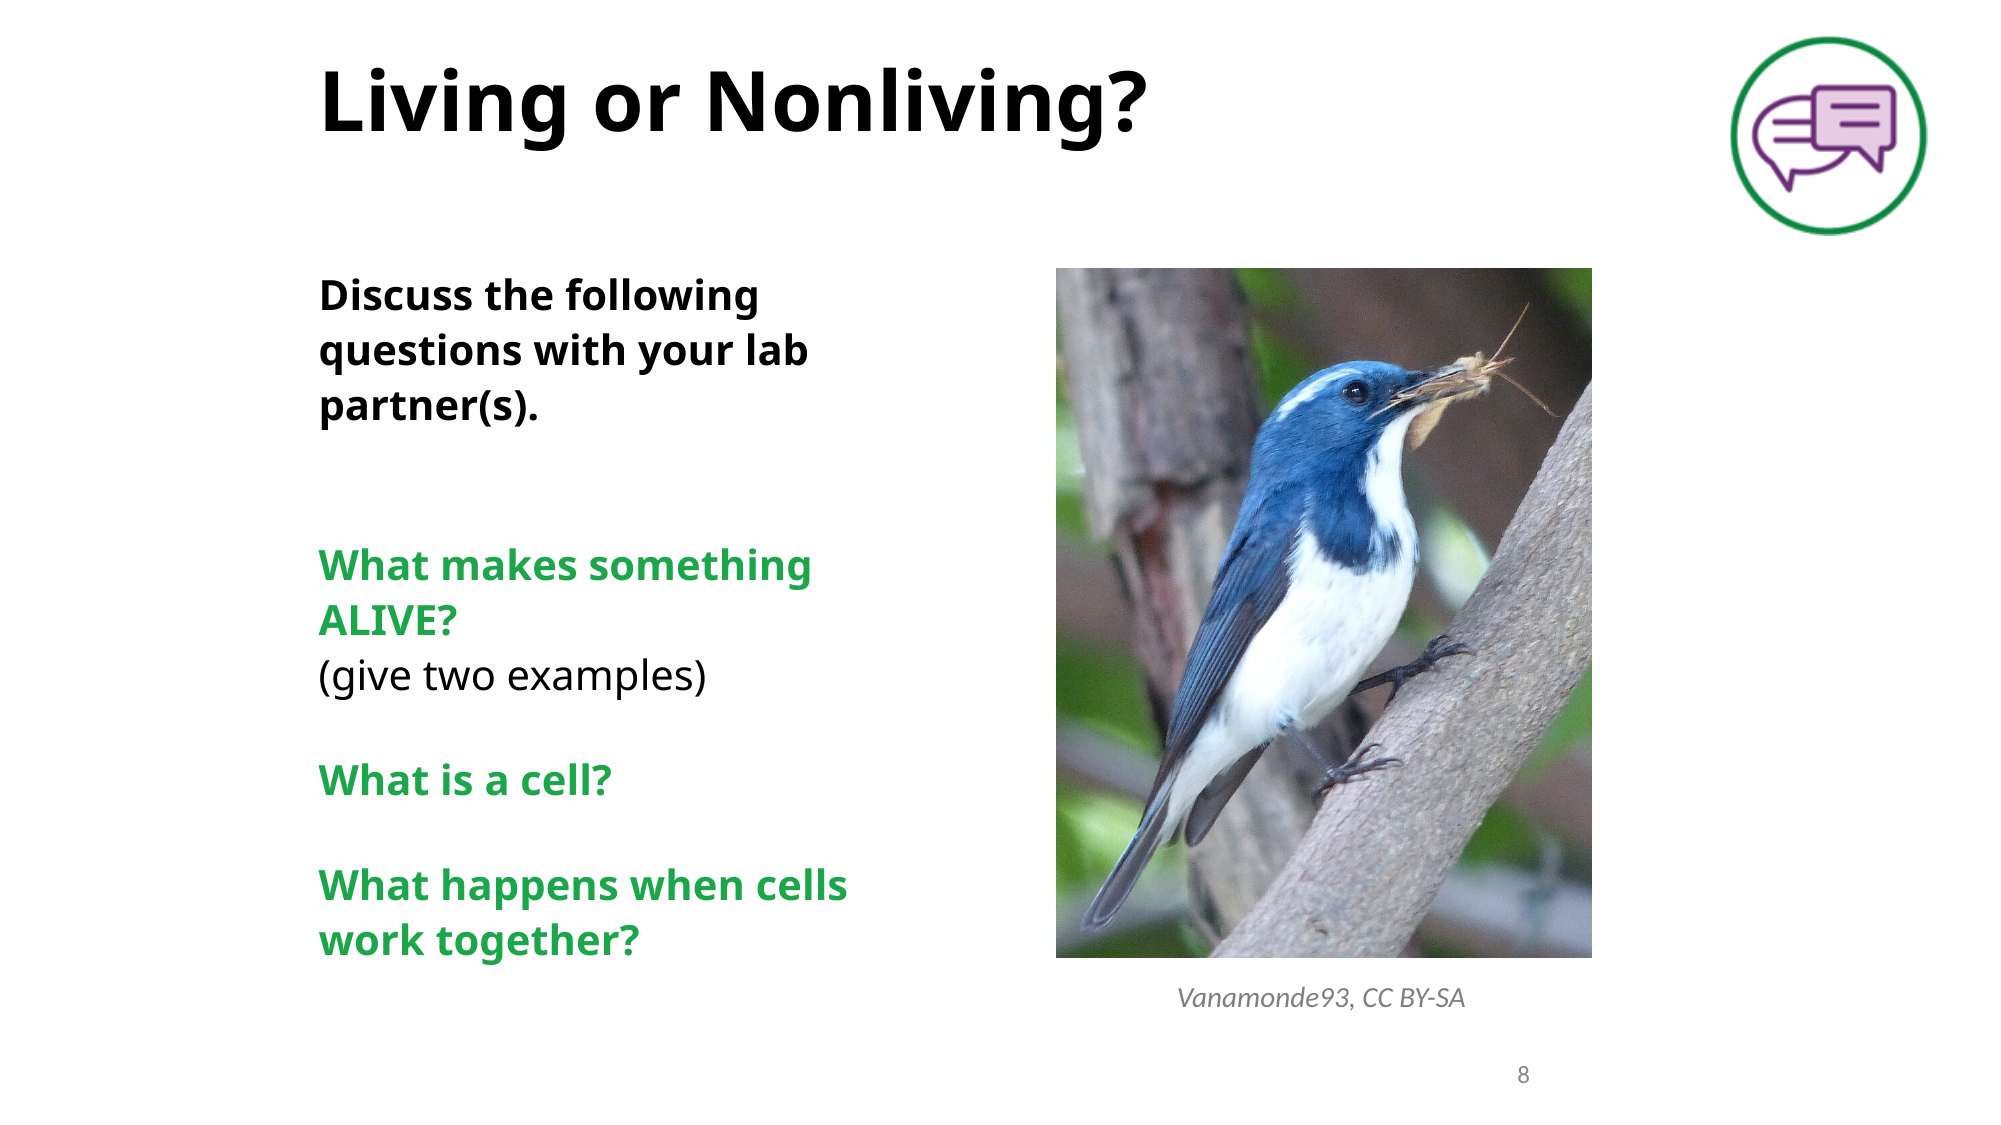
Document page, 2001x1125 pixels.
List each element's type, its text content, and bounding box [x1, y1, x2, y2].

picture [1730, 36, 1928, 236]
text_box Discuss the following questions with your lab partner(s). What makes something ALIVE? (give two examples) What is a cell? What happens when cells work together? [303, 256, 1057, 864]
text_box Living or Nonliving? [303, 22, 1697, 187]
slide_number 8 [1502, 1043, 1948, 1104]
text_box Vanamonde93, CC BY-SA [1161, 971, 1487, 1022]
picture [1056, 268, 1592, 958]
